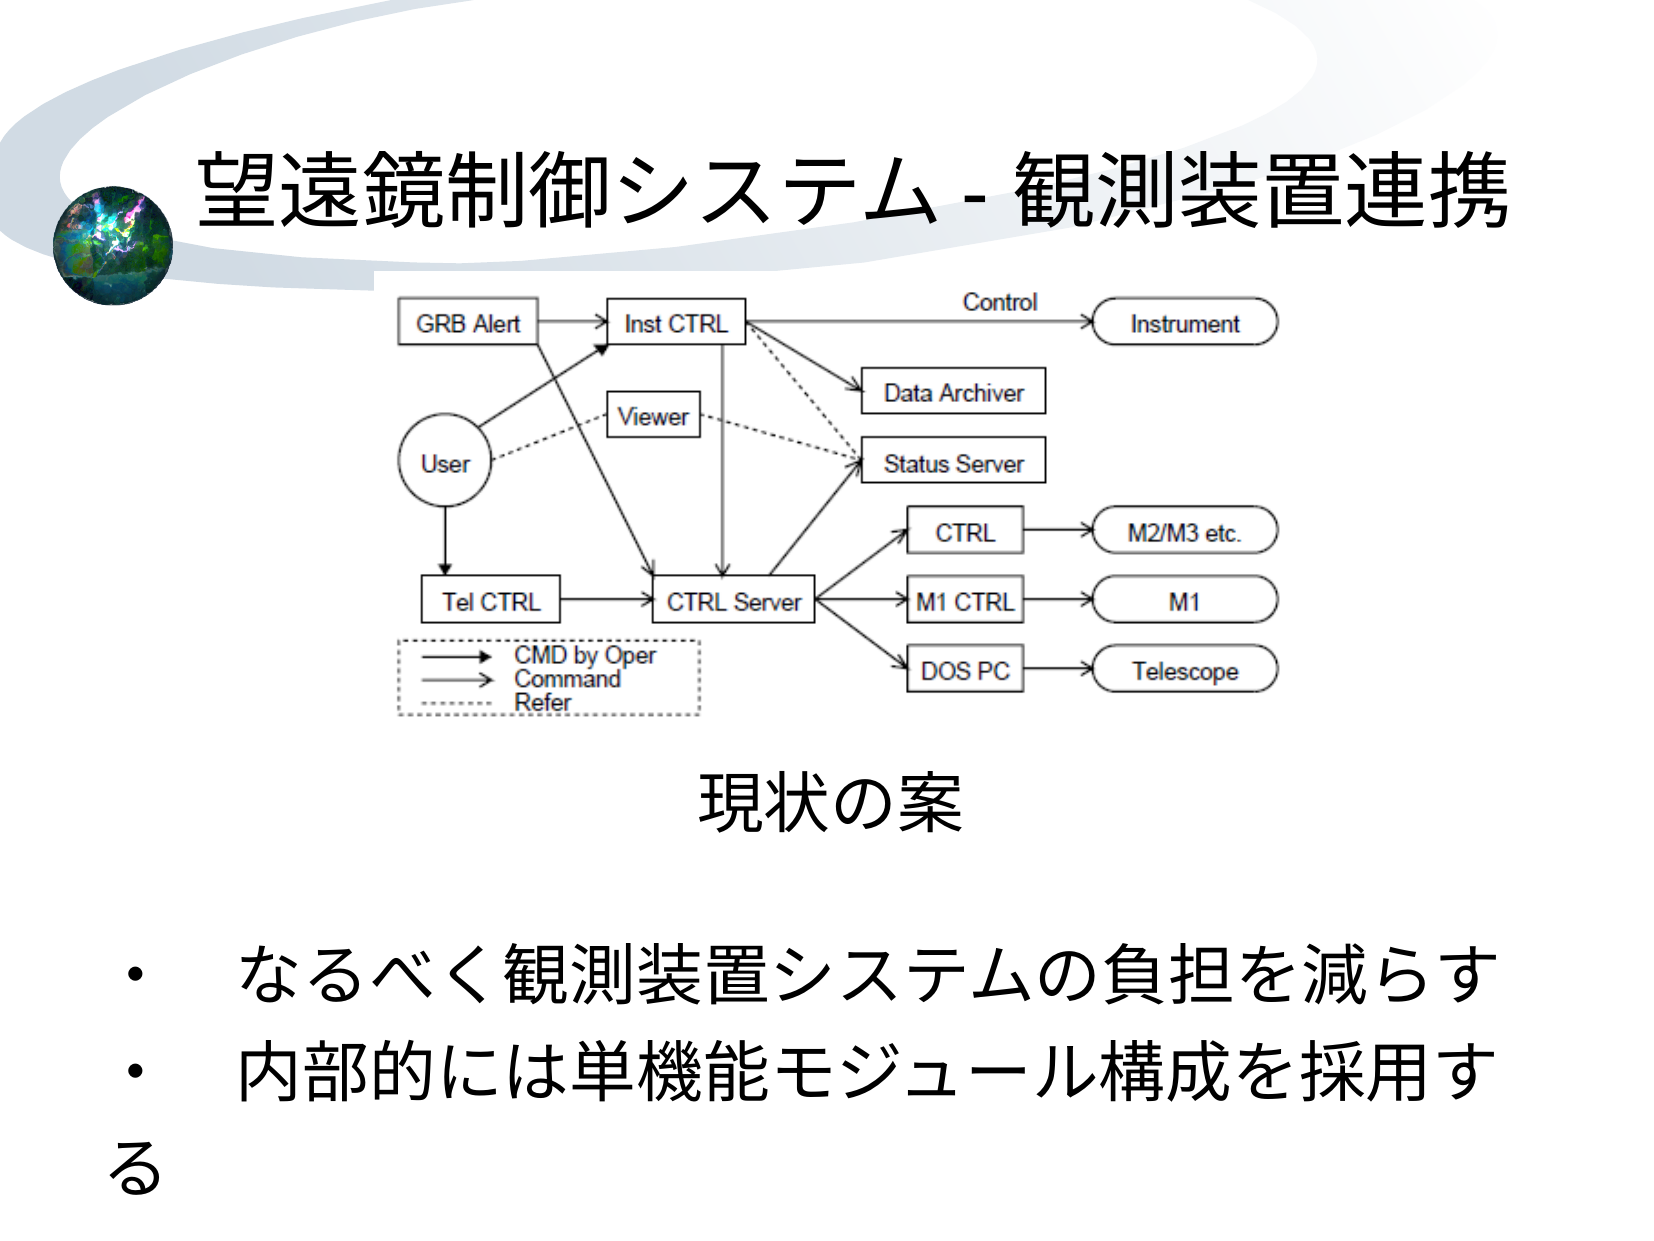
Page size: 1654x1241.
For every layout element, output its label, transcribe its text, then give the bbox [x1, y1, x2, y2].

picture [374, 271, 1296, 744]
picture [43, 175, 182, 314]
text_box 望遠鏡制御システム - 観測装置連携 [180, 117, 1527, 226]
text_box 現状の案 ・ なるべく観測装置システムの負担を減らす ・ 内部的には単機能モジュール構成を採用する ・ GRBのような突発現象観測への対応も考慮する [87, 742, 1574, 1167]
